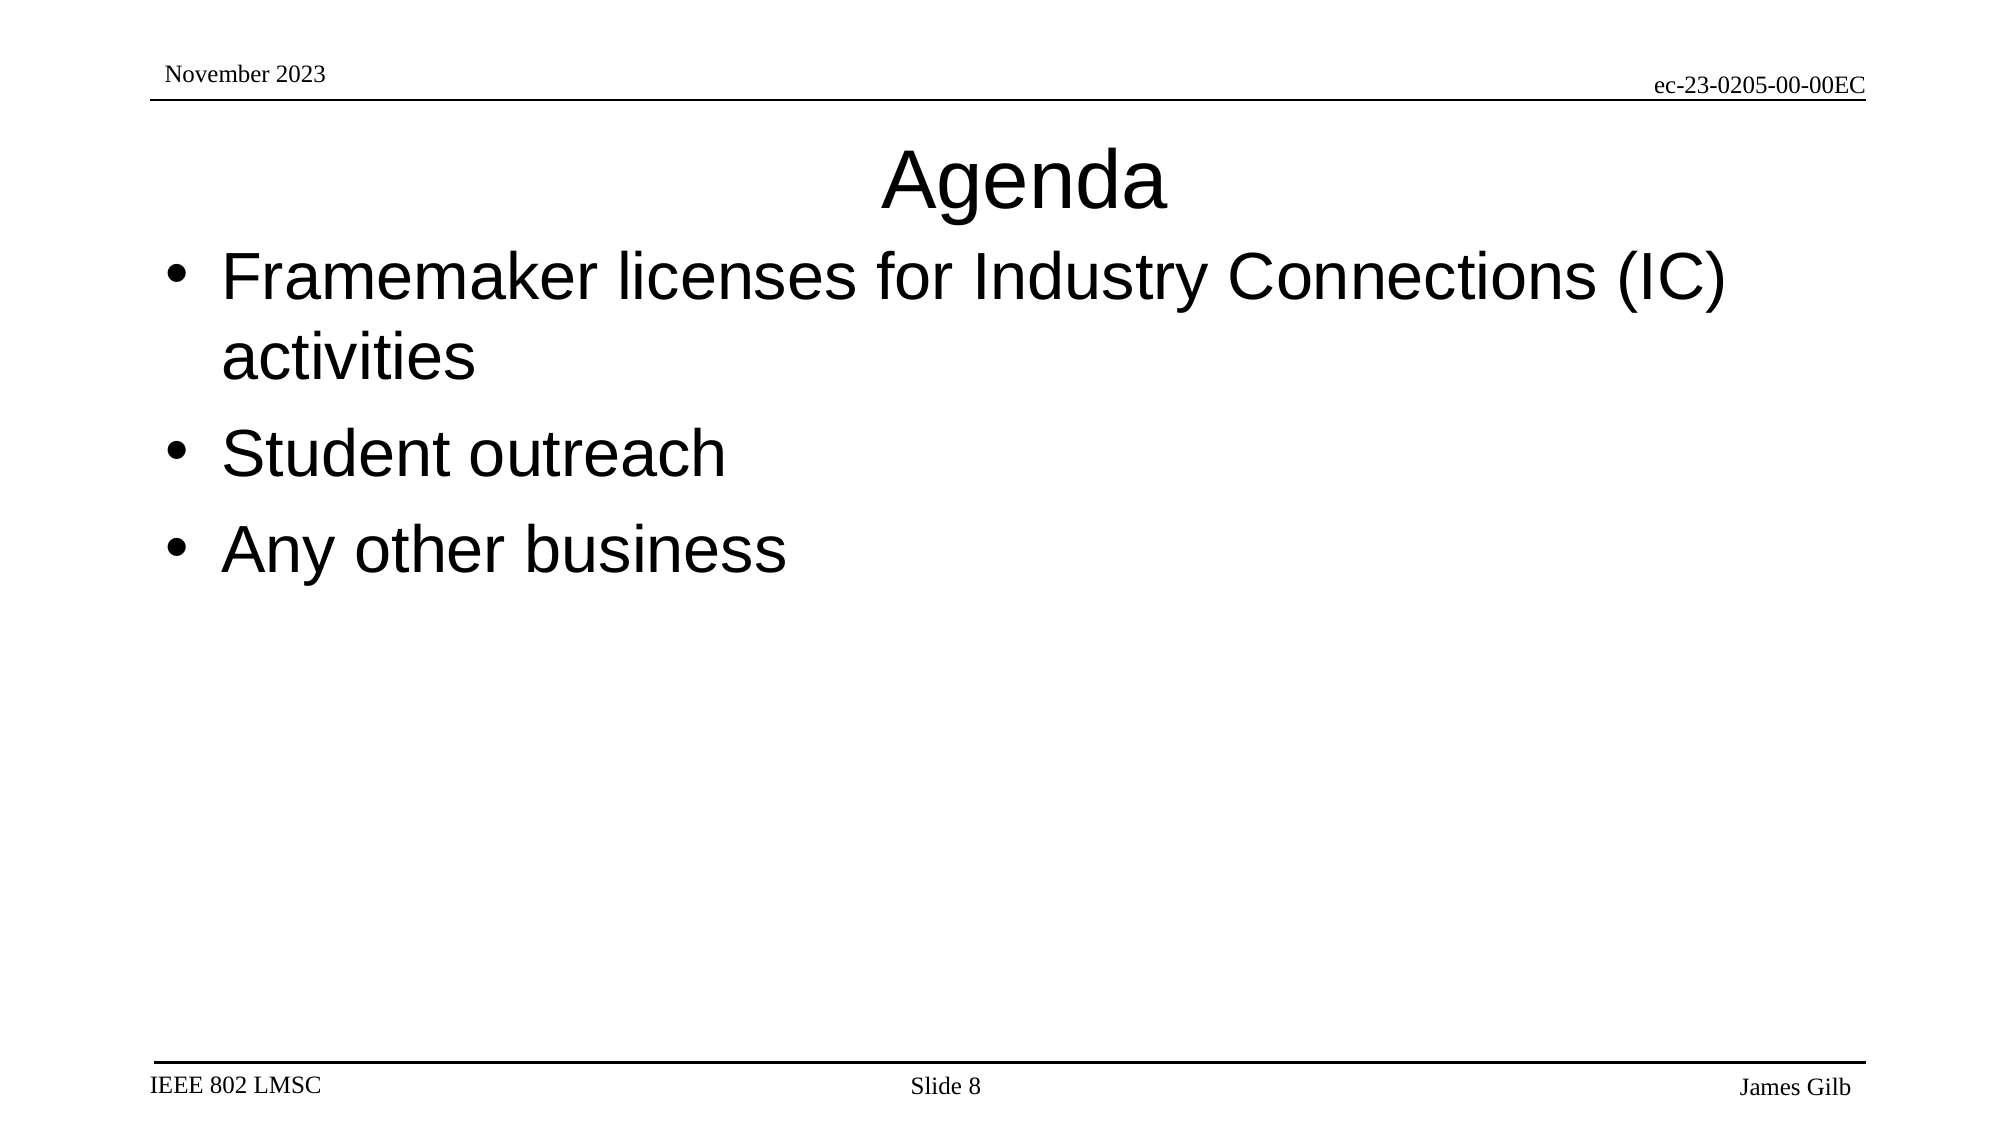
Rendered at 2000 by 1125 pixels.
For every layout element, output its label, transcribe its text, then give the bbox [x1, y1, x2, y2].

title Agenda [149, 112, 1900, 238]
list Framemaker licenses for Industry Connections (IC) activities Student outreach Any other business [150, 224, 1900, 1036]
